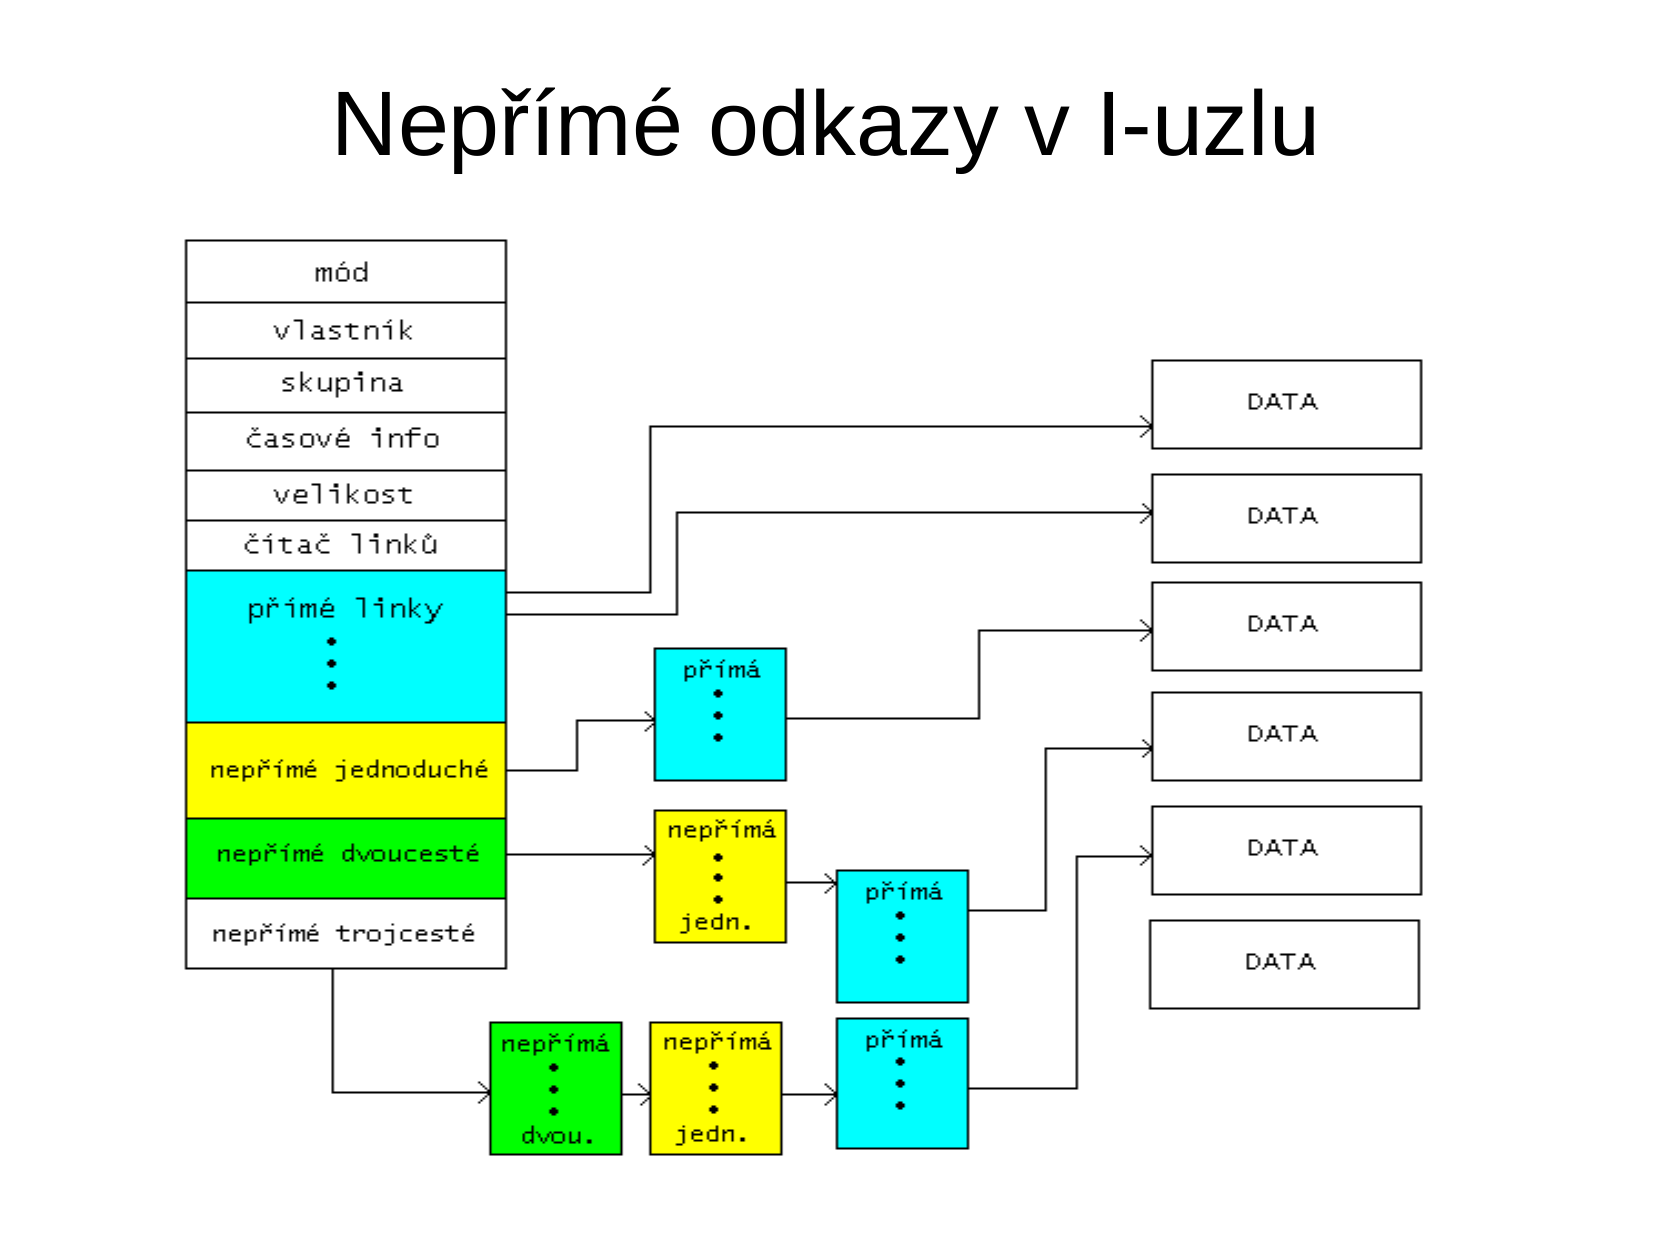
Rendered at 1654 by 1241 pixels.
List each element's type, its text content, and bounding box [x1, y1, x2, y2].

picture [59, 206, 1625, 1182]
title Nepřímé odkazy v I-uzlu [82, 27, 1571, 206]
